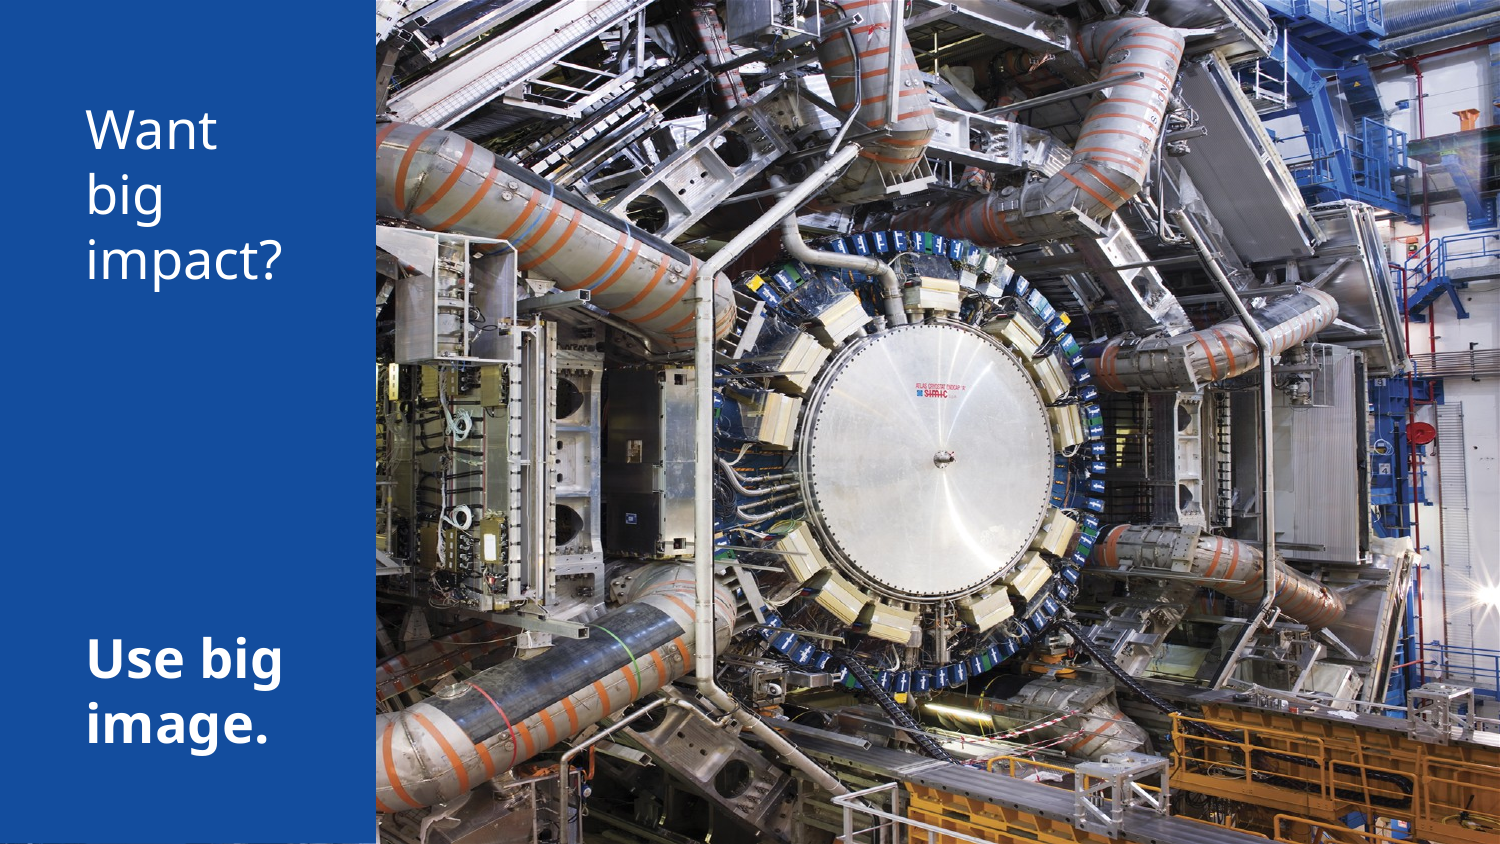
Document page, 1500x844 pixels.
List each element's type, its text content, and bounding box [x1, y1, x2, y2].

title Use big image. [70, 543, 314, 770]
picture [376, 0, 1500, 844]
title Want big impact? [70, 80, 314, 307]
